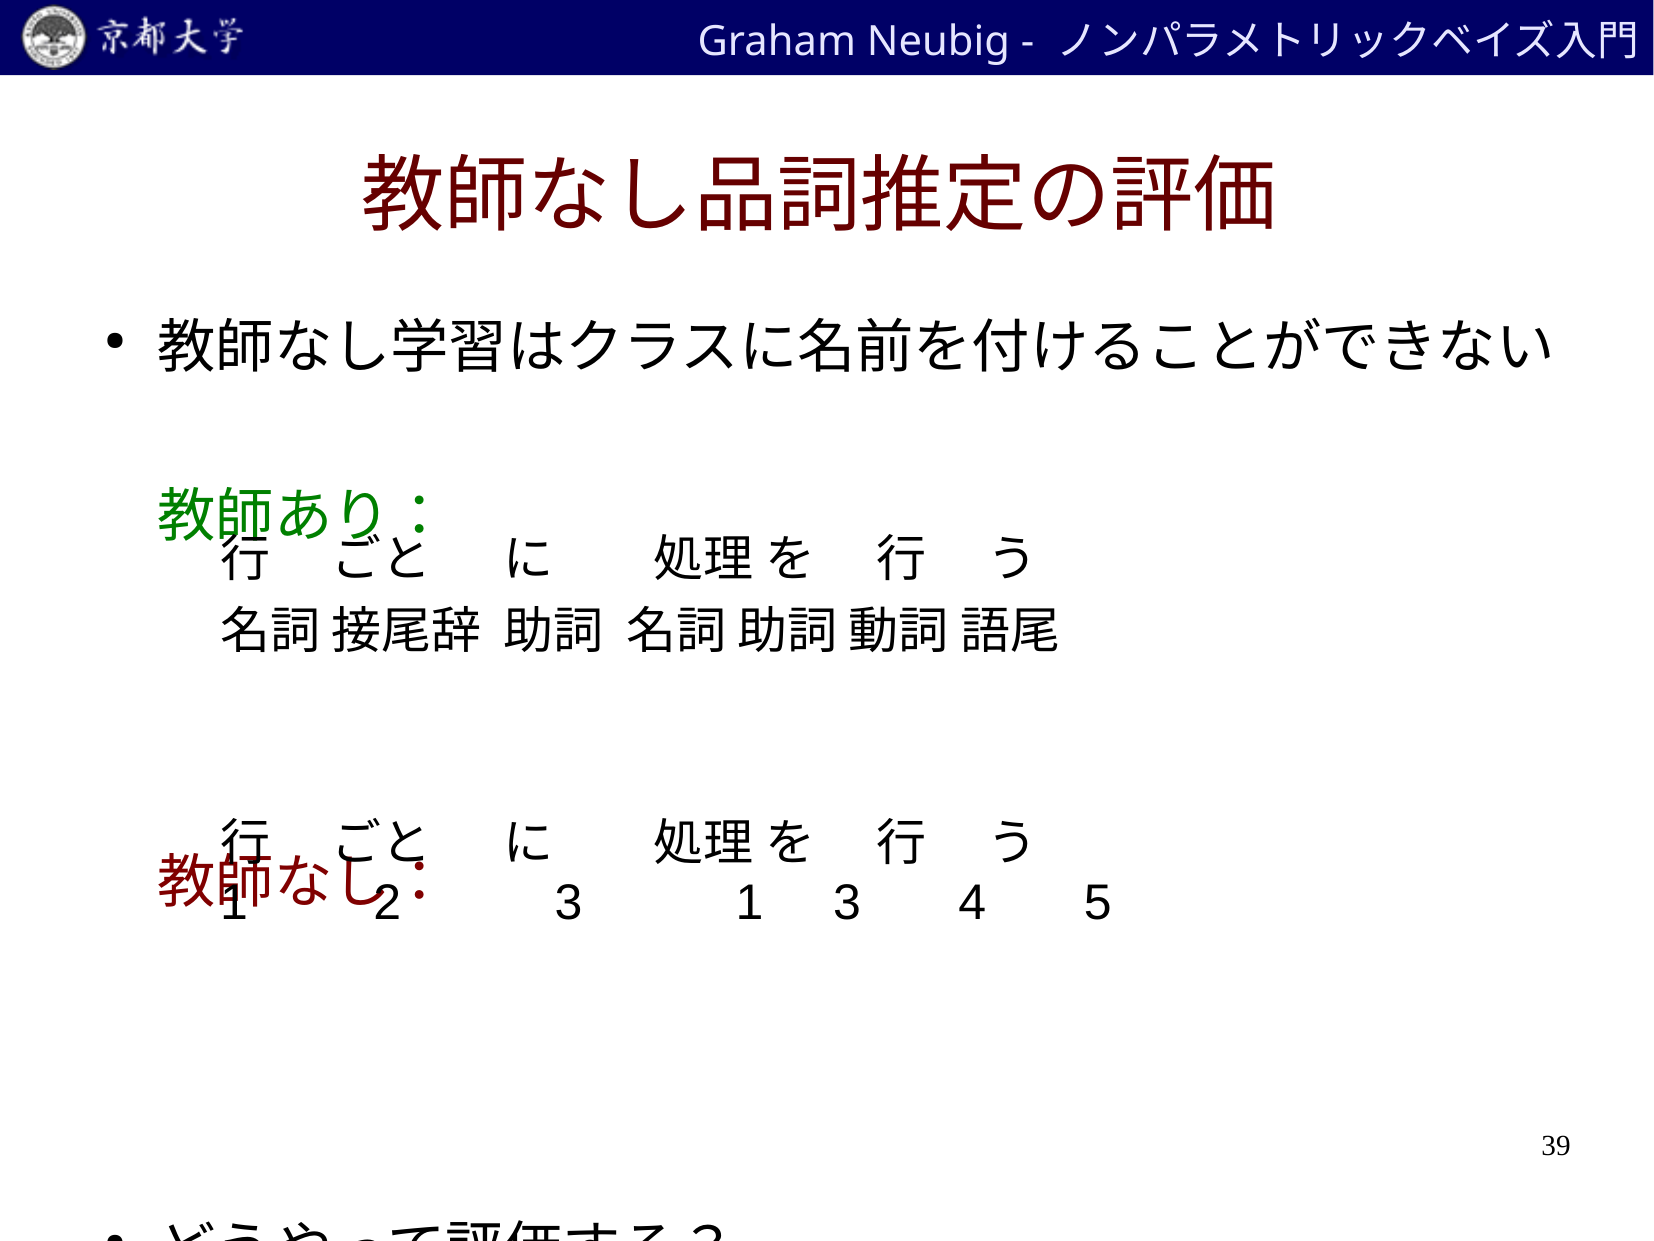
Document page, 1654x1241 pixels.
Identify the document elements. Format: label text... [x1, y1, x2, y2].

title 教師なし品詞推定の評価 [75, 100, 1564, 277]
text_box 行 ごと に 処理 を 行 う 名詞 接尾辞 助詞 名詞 助詞 動詞 語尾 [187, 511, 1426, 634]
list 教師なし学習はクラスに名前を付けることができない 教師あり： 教師なし： どうやって評価する？ [86, 300, 1576, 1104]
text_box 行 ごと に 処理 を 行 う 1 2 3 1 3 4 5 [187, 794, 1426, 919]
picture [0, 0, 247, 70]
